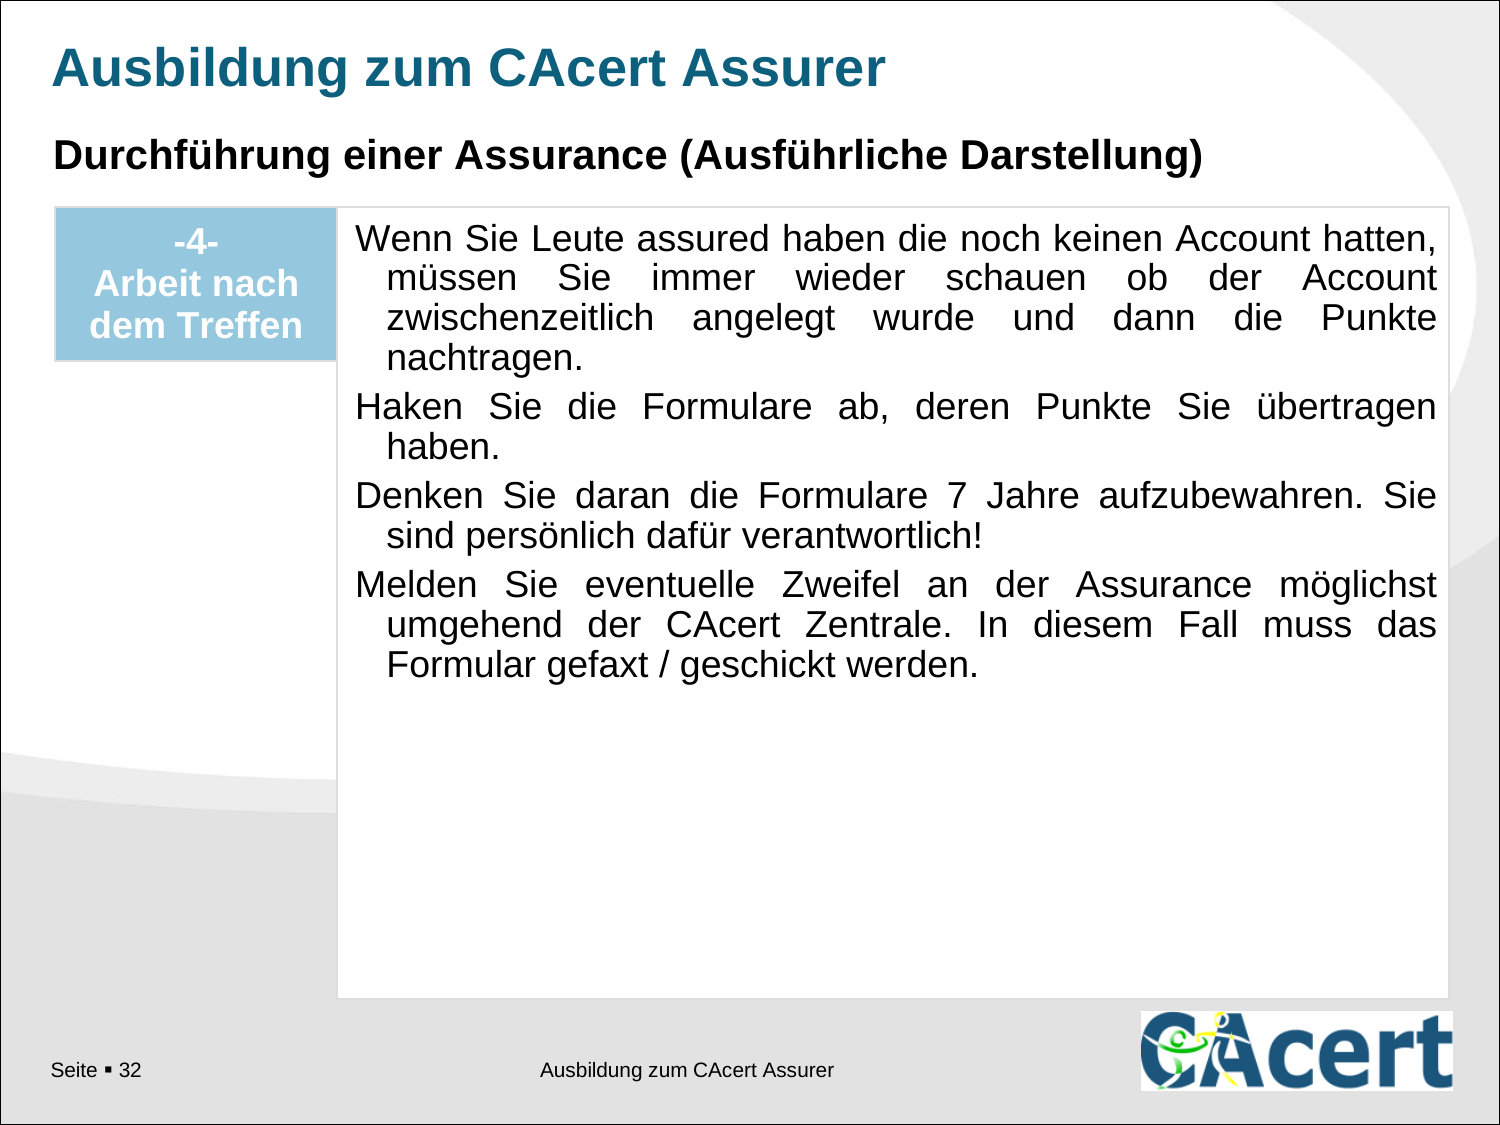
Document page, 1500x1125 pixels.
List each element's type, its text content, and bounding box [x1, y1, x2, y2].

text_box Wenn Sie Leute assured haben die noch keinen Account hatten, müssen Sie immer wieder schauen ob der Account zwischenzeitlich angelegt wurde und dann die Punkte nachtragen. Haken Sie die Formulare ab, deren Punkte Sie übertragen haben. Denken Sie daran die Formulare 7 Jahre aufzubewahren. Sie sind persönlich dafür verantwortlich! Melden Sie eventuelle Zweifel an der Assurance möglichst umgehend der CAcert Zentrale. In diesem Fall muss das Formular gefaxt / geschickt werden. [337, 207, 1450, 1000]
text_box Durchführung einer Assurance (Ausführliche Darstellung) [53, 125, 1451, 185]
picture [1, 1, 1499, 1124]
title Ausbildung zum CAcert Assurer [51, 19, 1450, 118]
text_box -4- Arbeit nach dem Treffen [55, 207, 337, 361]
